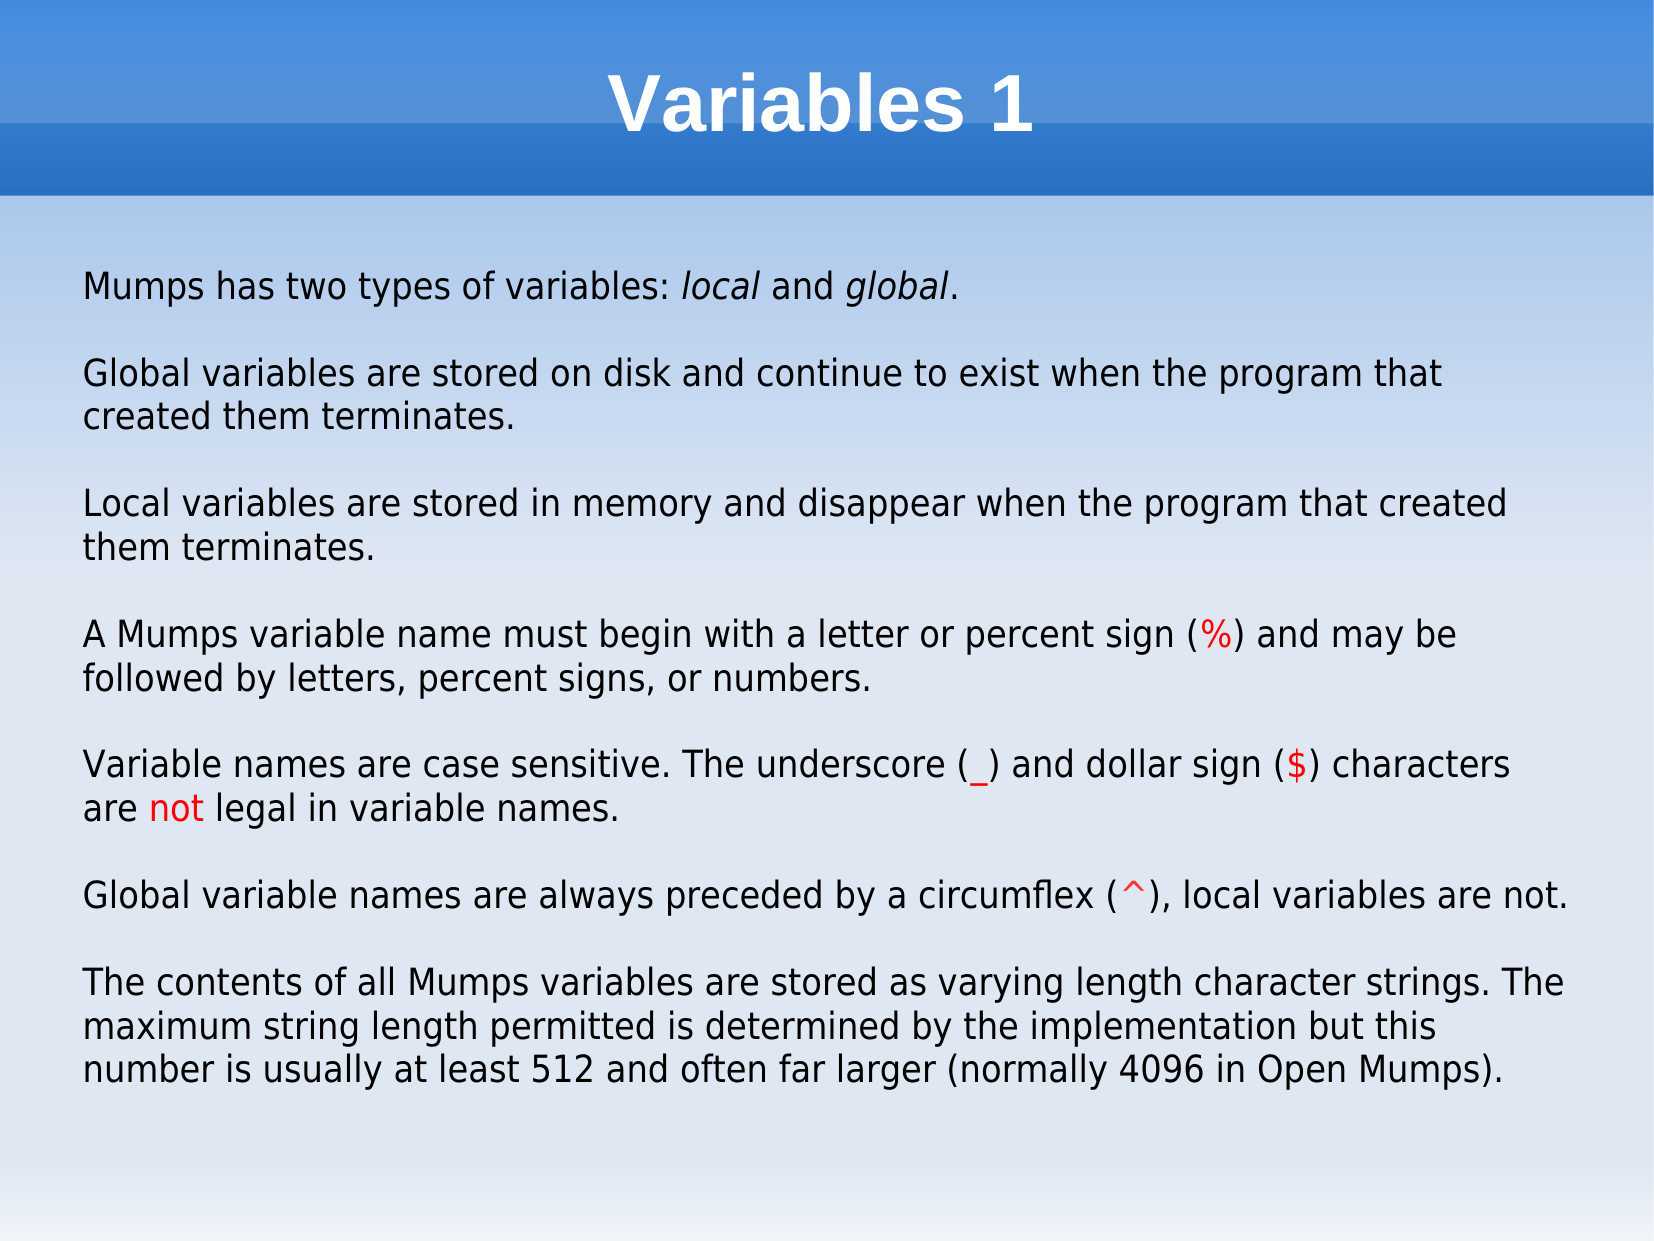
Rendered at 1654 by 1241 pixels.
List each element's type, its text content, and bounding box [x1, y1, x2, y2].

title Variables 1 [76, 0, 1565, 208]
subtitle Mumps has two types of variables: local and global. Global variables are stored on disk and continue to exist when the program that created them terminates. Local variables are stored in memory and disappear when the program that created them terminates. A Mumps variable name must begin with a letter or percent sign (%) and may be followed by letters, percent signs, or numbers. Variable names are case sensitive. The underscore (_) and dollar sign ($) characters are not legal in variable names. Global variable names are always preceded by a circumflex (^), local variables are not. The contents of all Mumps variables are stored as varying length character strings. The maximum string length permitted is determined by the implementation but this number is usually at least 512 and often far larger (normally 4096 in Open Mumps). [82, 188, 1571, 1211]
picture [0, 0, 1654, 1241]
